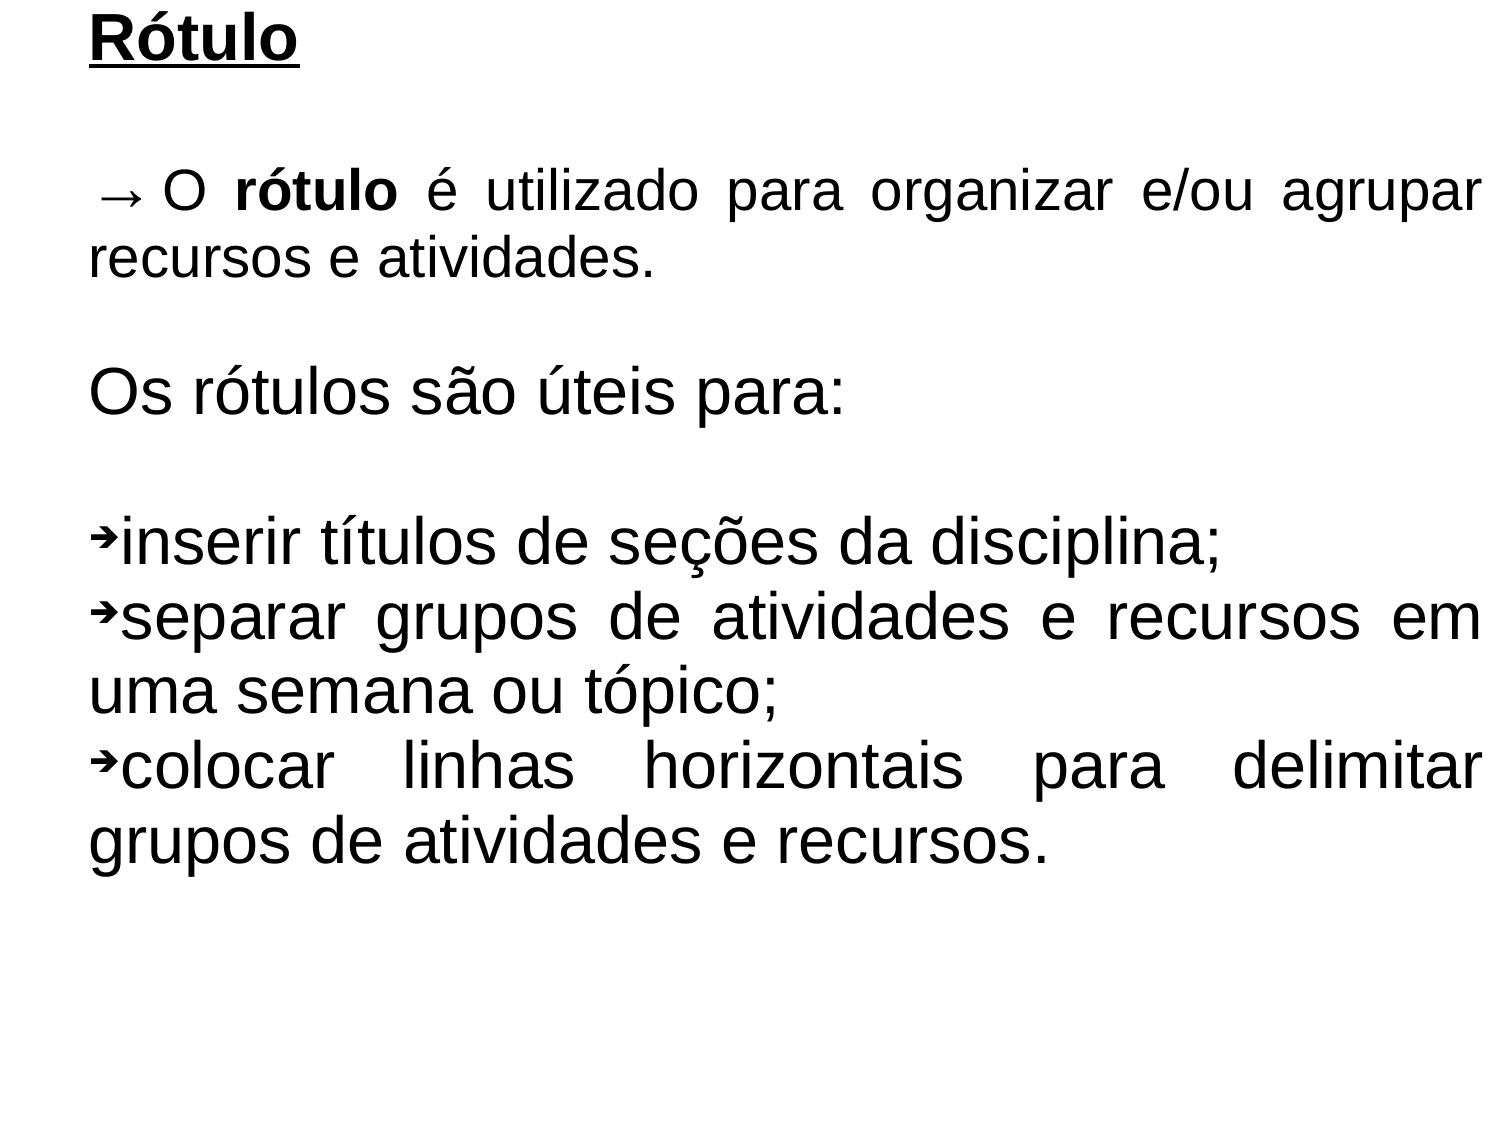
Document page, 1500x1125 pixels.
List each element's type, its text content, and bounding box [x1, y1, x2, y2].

text_box Rótulo → O rótulo é utilizado para organizar e/ou agrupar recursos e atividades. Os rótulos são úteis para: inserir títulos de seções da disciplina; separar grupos de atividades e recursos em uma semana ou tópico; colocar linhas horizontais para delimitar grupos de atividades e recursos. [88, 0, 1485, 953]
